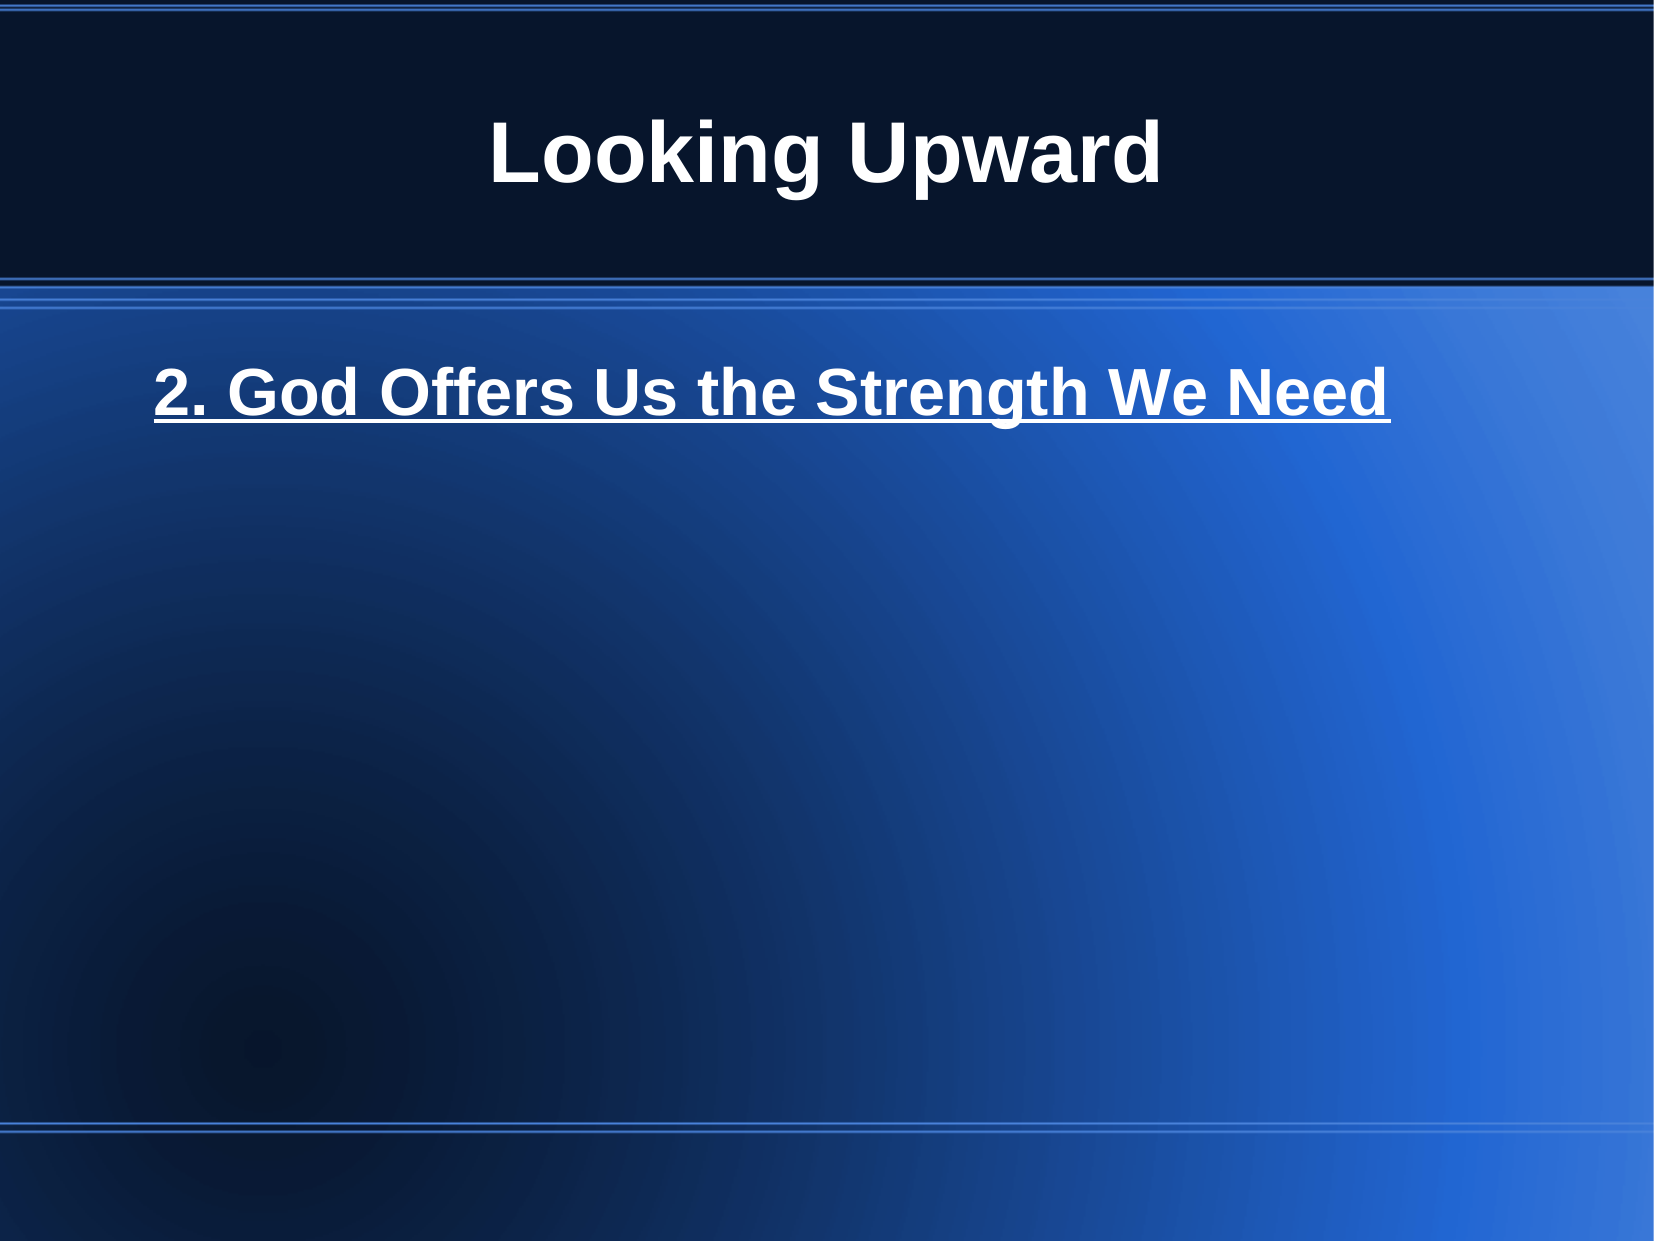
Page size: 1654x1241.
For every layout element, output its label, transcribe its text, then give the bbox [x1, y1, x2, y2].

picture [0, 0, 1654, 1241]
list 2. God Offers Us the Strength We Need [82, 355, 1571, 1058]
title Looking Upward [82, 49, 1571, 257]
